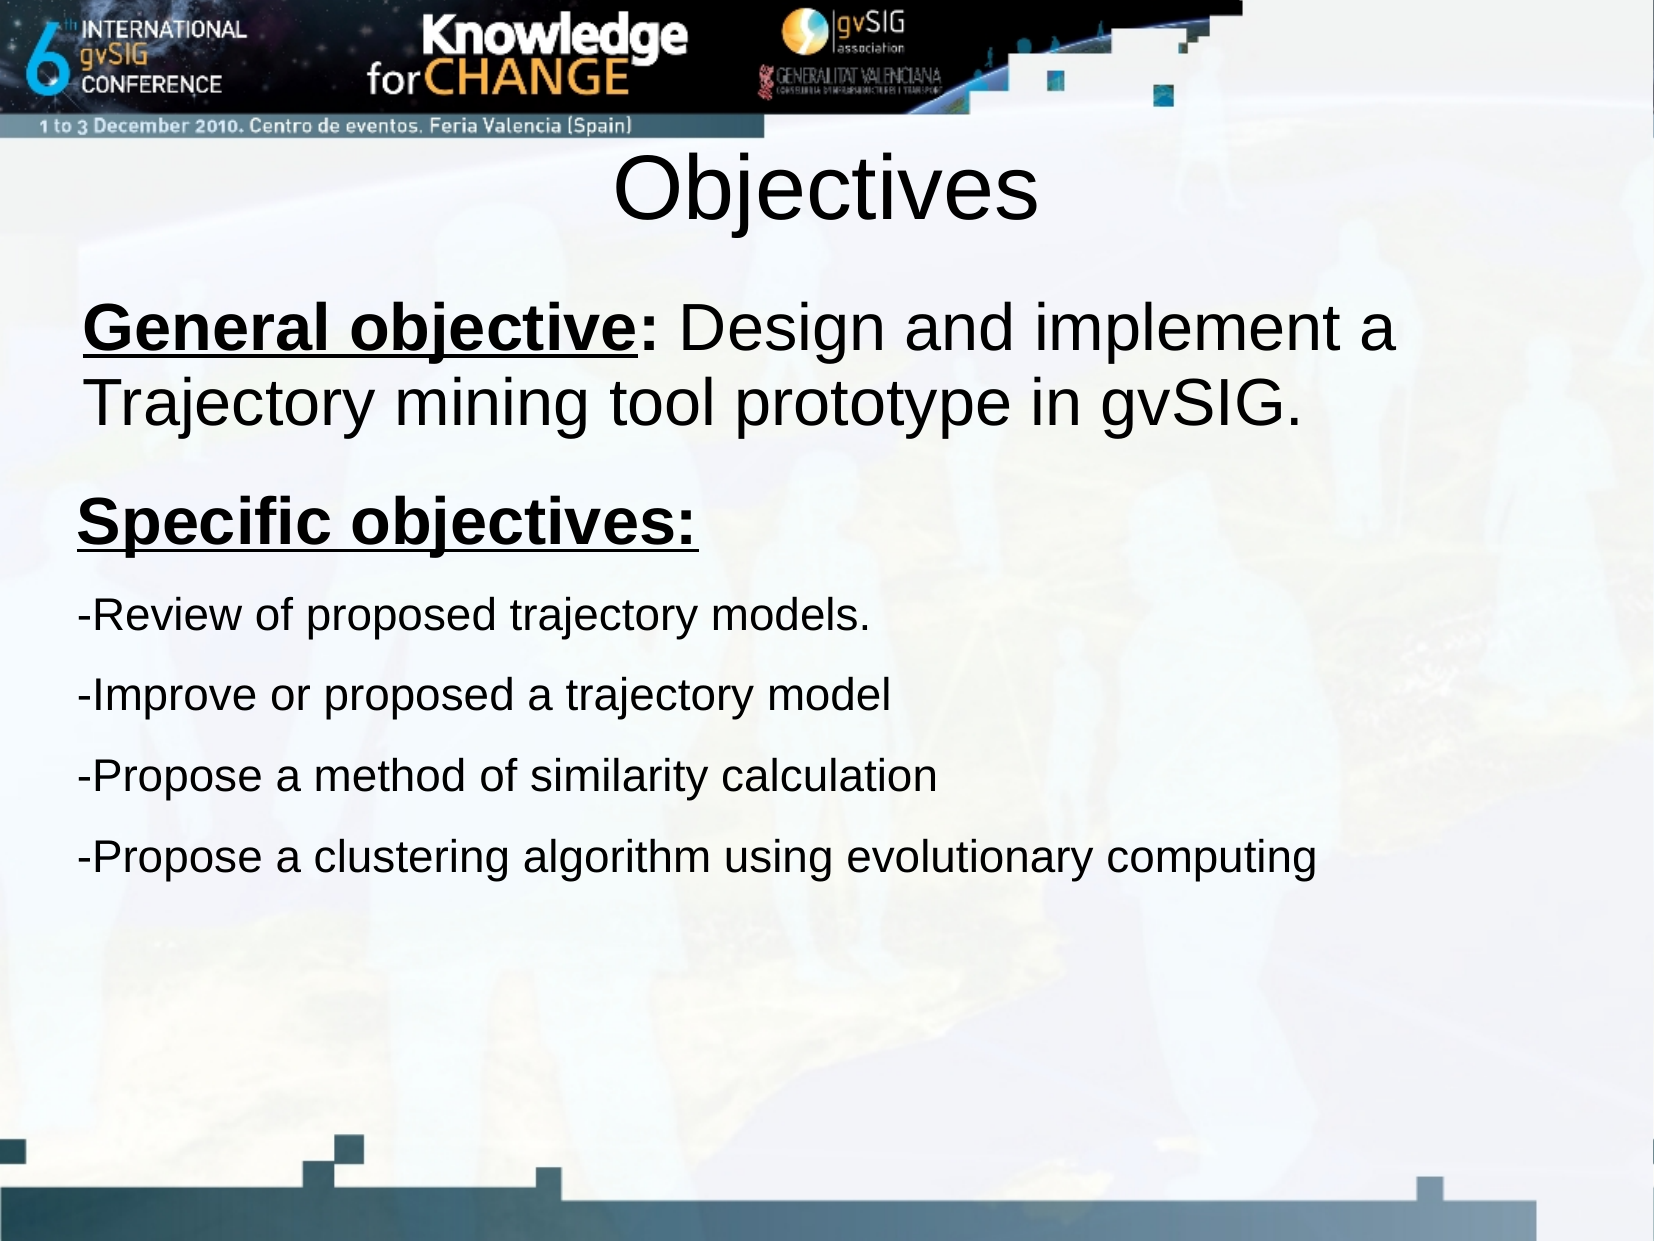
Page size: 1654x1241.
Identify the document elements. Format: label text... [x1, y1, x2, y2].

list Specific objectives: -Review of proposed trajectory models. -Improve or proposed a trajectory model -Propose a method of similarity calculation -Propose a clustering algorithm using evolutionary computing [76, 484, 1565, 898]
picture [0, 0, 1654, 1241]
title Objectives [82, 92, 1571, 285]
list General objective: Design and implement a Trajectory mining tool prototype in gvSIG. [82, 290, 1571, 443]
